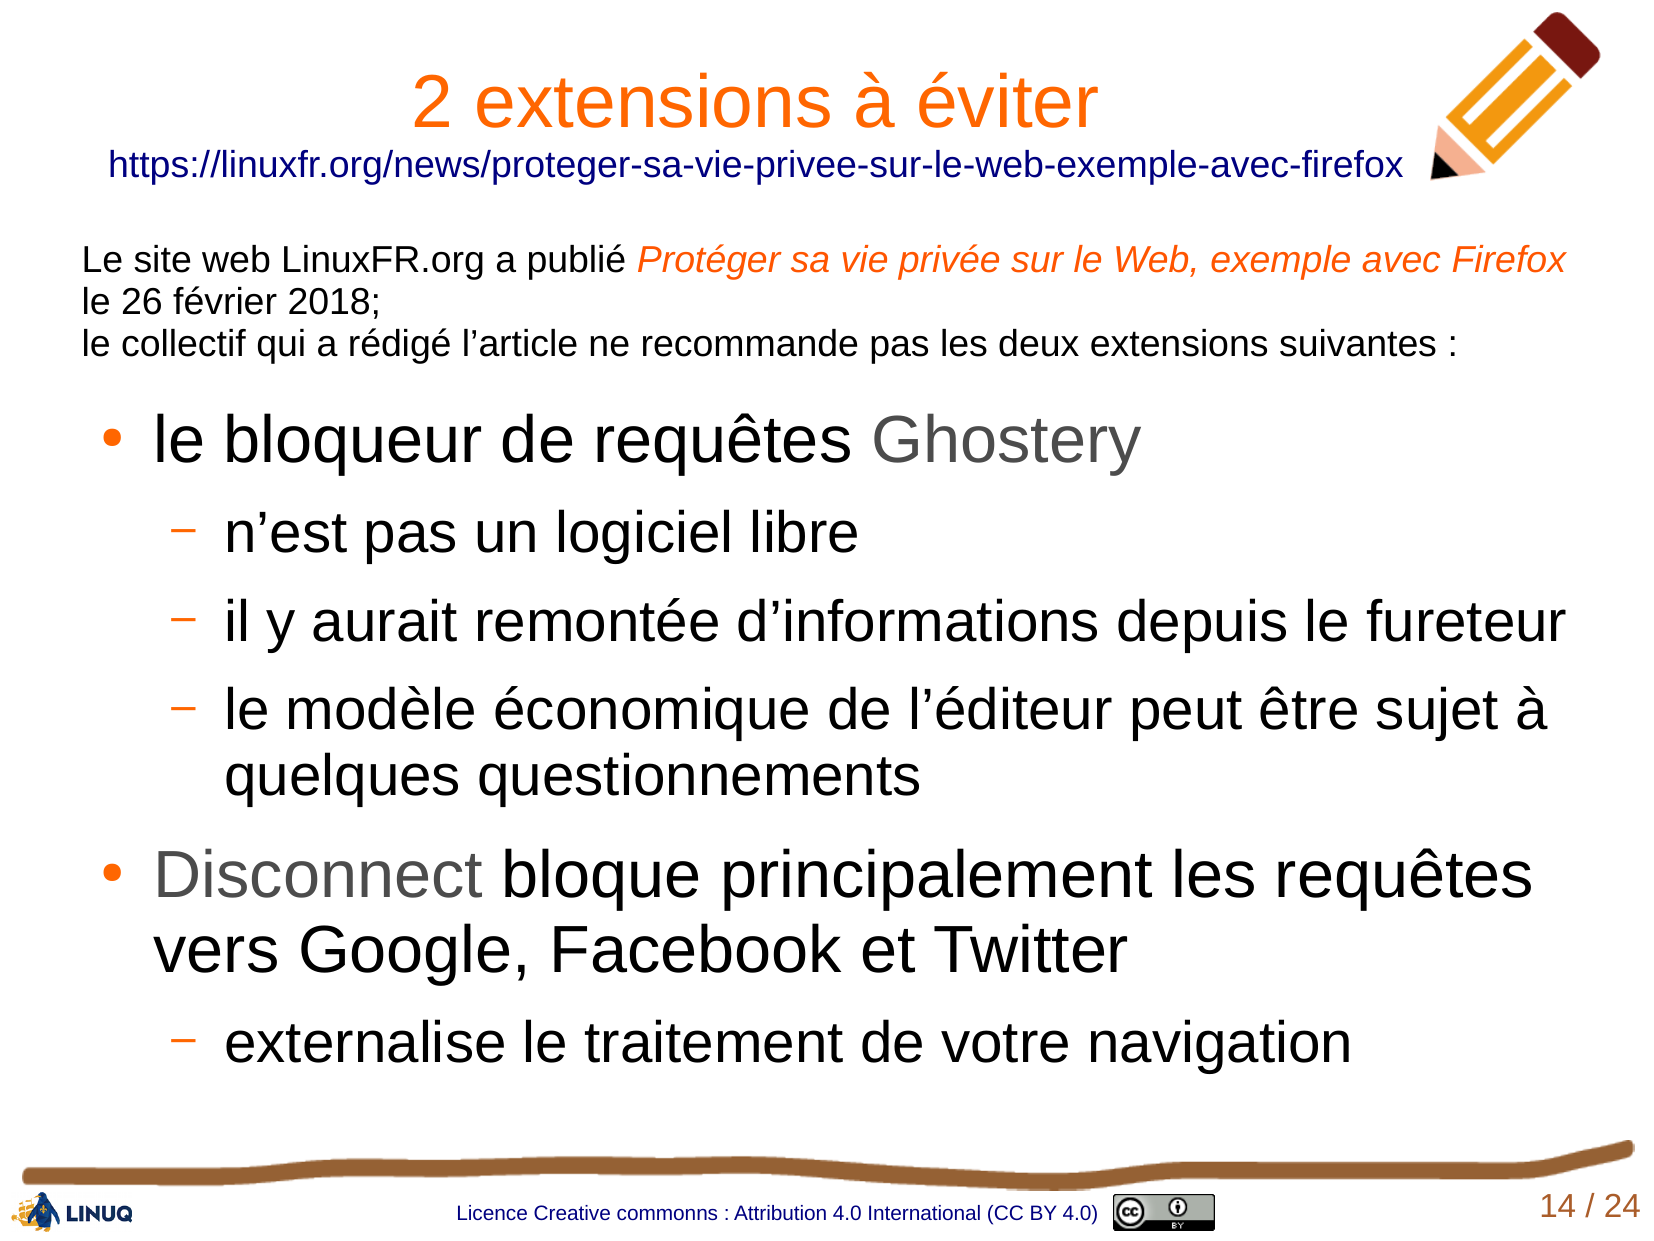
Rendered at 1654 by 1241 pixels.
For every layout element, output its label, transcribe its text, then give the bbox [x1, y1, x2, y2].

picture [1430, 12, 1601, 181]
picture [22, 1140, 1635, 1191]
list le bloqueur de requêtes Ghostery n’est pas un logiciel libre il y aurait remontée d’informations depuis le fureteur le modèle économique de l’éditeur peut être sujet à quelques questionnements Disconnect bloque principalement les requêtes vers Google, Facebook et Twitter externalise le traitement de votre navigation [82, 402, 1571, 1122]
title 2 extensions à éviter https://linuxfr.org/news/proteger-sa-vie-privee-sur-le-web-exemple-avec-firefox [82, 59, 1430, 186]
picture [1113, 1194, 1215, 1231]
text_box Le site web LinuxFR.org a publié Protéger sa vie privée sur le Web, exemple avec Firefox le 26 février 2018; le collectif qui a rédigé l’article ne recommande pas les deux extensions suivantes : [66, 231, 1587, 402]
picture [11, 1192, 132, 1232]
